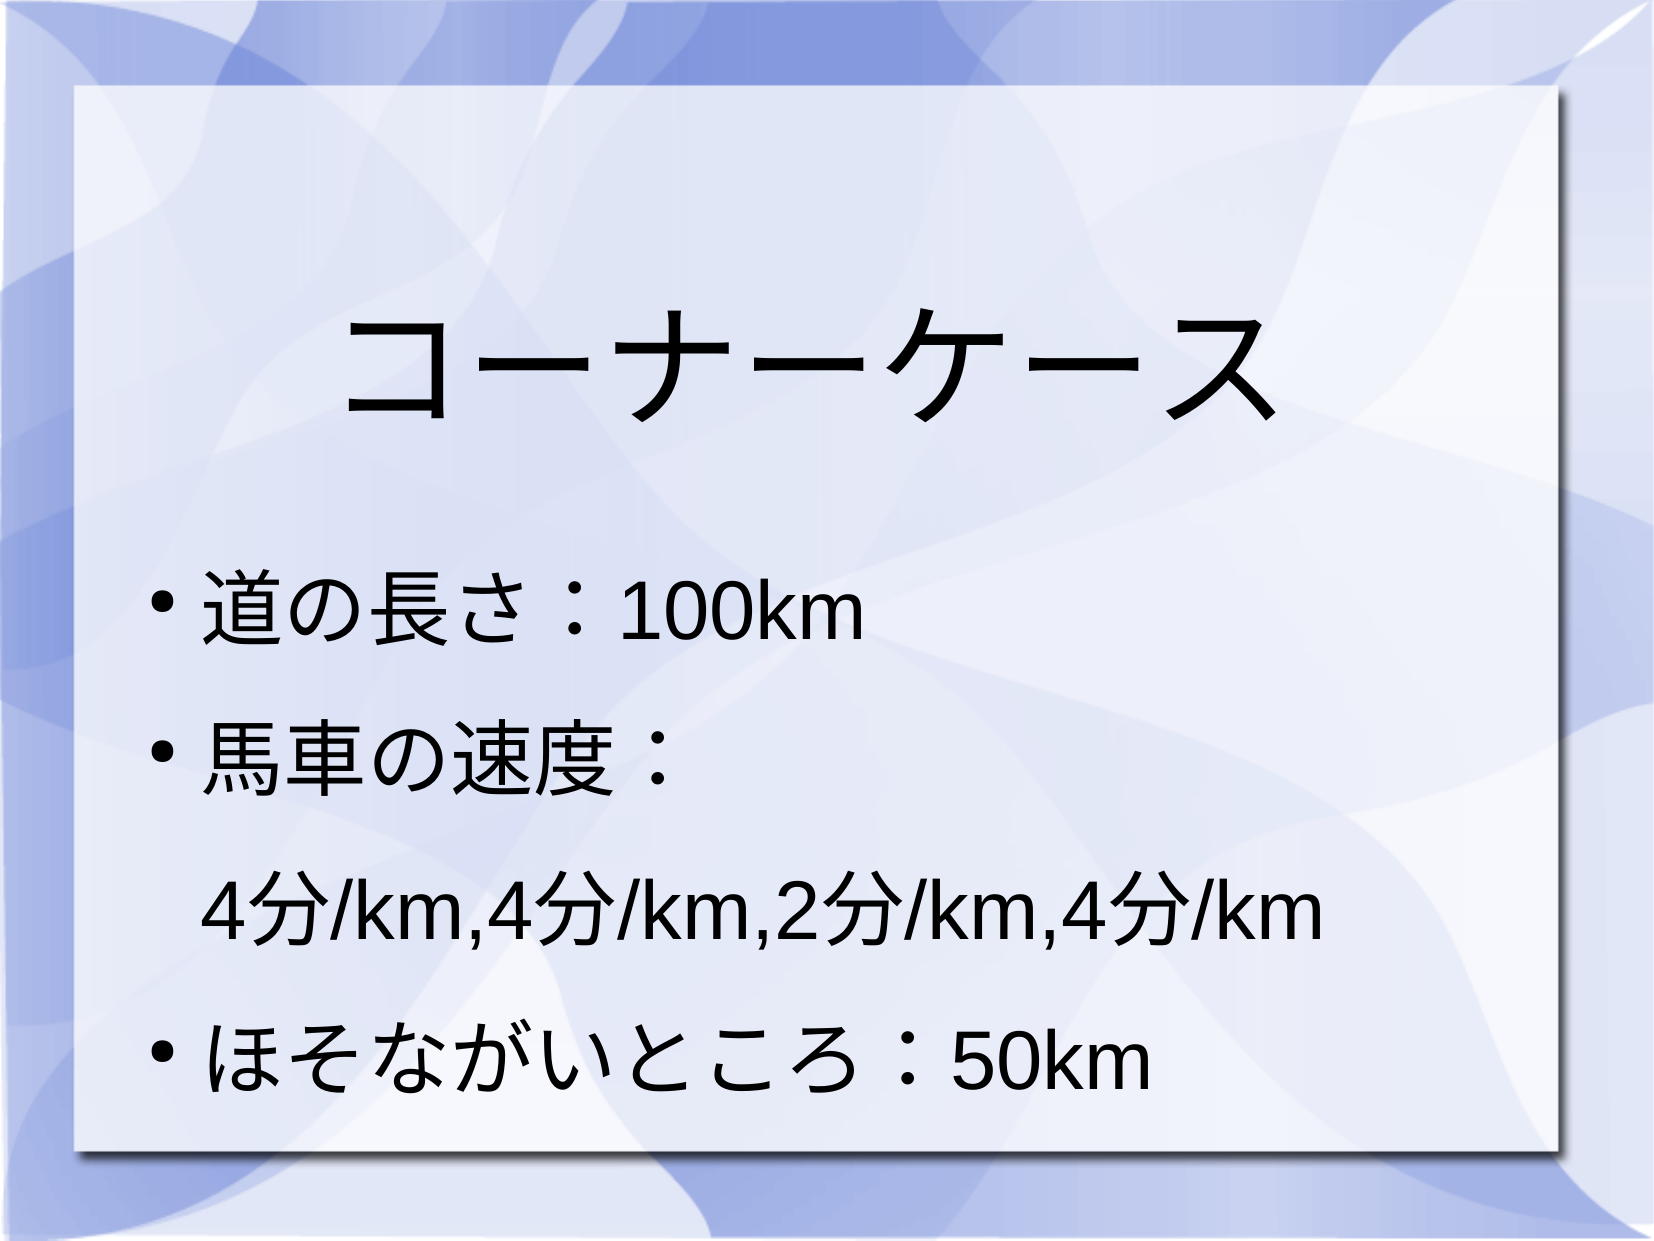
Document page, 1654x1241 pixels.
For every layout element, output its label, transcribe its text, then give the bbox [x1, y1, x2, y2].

picture [0, 0, 1654, 1241]
list 道の長さ：100km 馬車の速度： 4分/km,4分/km,2分/km,4分/km ほそながいところ：50km [129, 543, 1489, 1241]
title コーナーケース [82, 253, 1536, 461]
